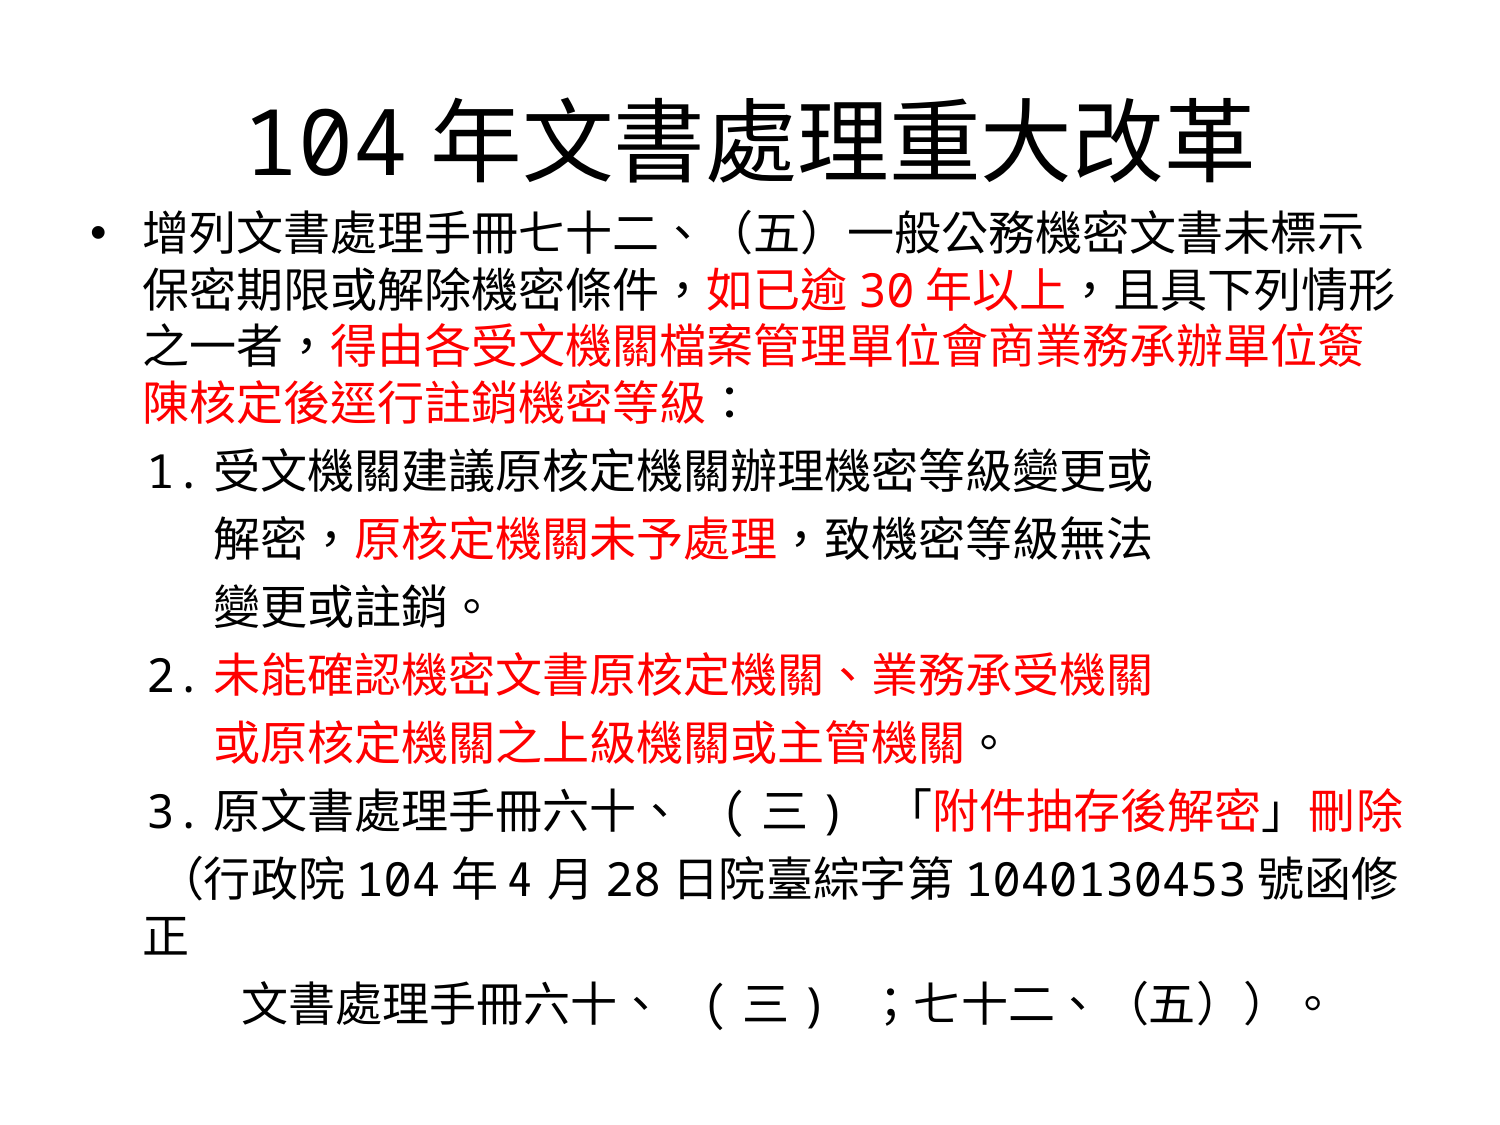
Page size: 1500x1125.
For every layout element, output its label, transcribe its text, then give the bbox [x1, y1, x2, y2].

title 104年文書處理重大改革 [75, 45, 1426, 196]
list 增列文書處理手冊七十二、（五）一般公務機密文書未標示保密期限或解除機密條件，如已逾30年以上，且具下列情形之一者，得由各受文機關檔案管理單位會商業務承辦單位簽陳核定後逕行註銷機密等級： 1.受文機關建議原核定機關辦理機密等級變更或 解密，原核定機關未予處理，致機密等級無法 變更或註銷。 2.未能確認機密文書原核定機關、業務承受機關 或原核定機關之上級機關或主管機關。 3.原文書處理手冊六十、 (三) 「附件抽存後解密」刪除 （行政院104年4月28日院臺綜字第1040130453號函修正 文書處理手冊六十、 (三) ；七十二、（五））。 [75, 196, 1426, 1094]
